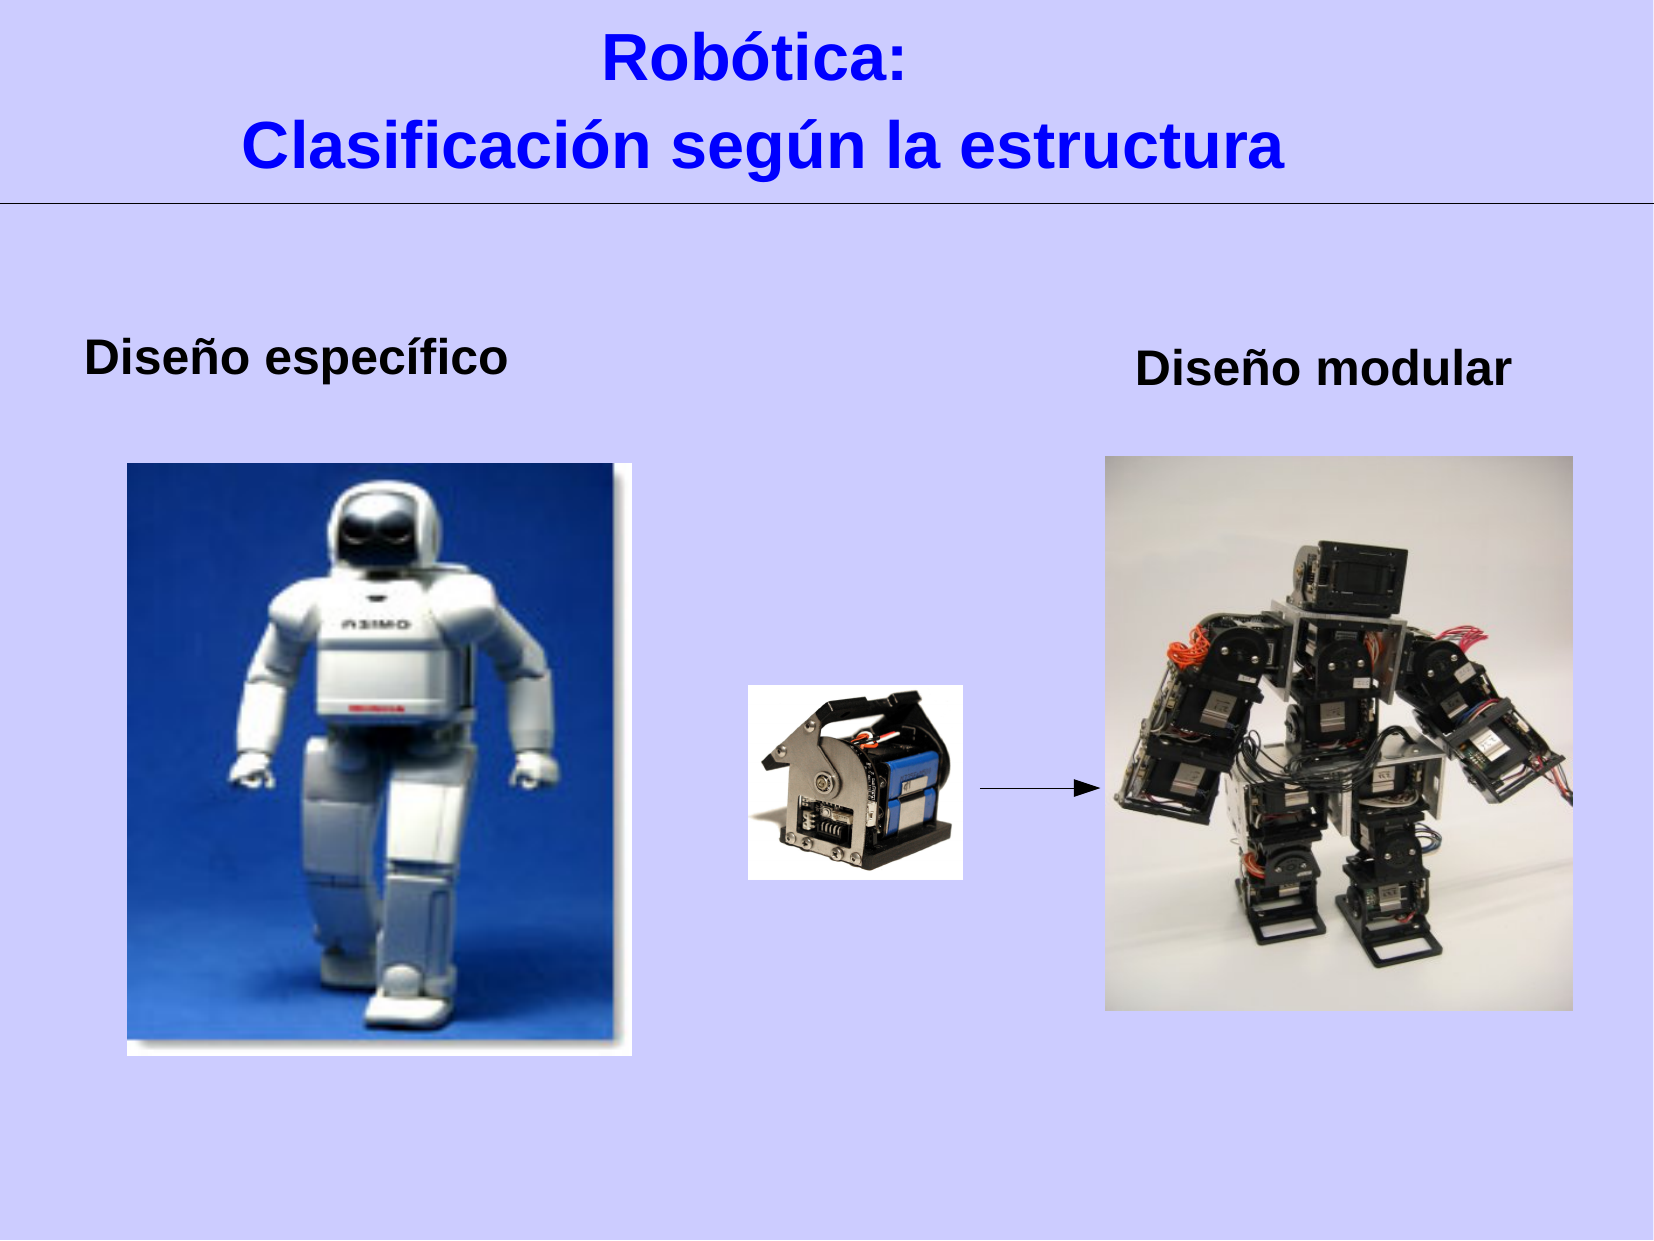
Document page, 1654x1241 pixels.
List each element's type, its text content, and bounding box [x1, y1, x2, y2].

picture [127, 463, 632, 1056]
picture [748, 685, 963, 880]
picture [1105, 456, 1573, 1011]
title Robótica: Clasificación según la estructura [126, 0, 1402, 191]
text_box Diseño modular [1121, 340, 1603, 397]
text_box Diseño específico [69, 329, 547, 405]
